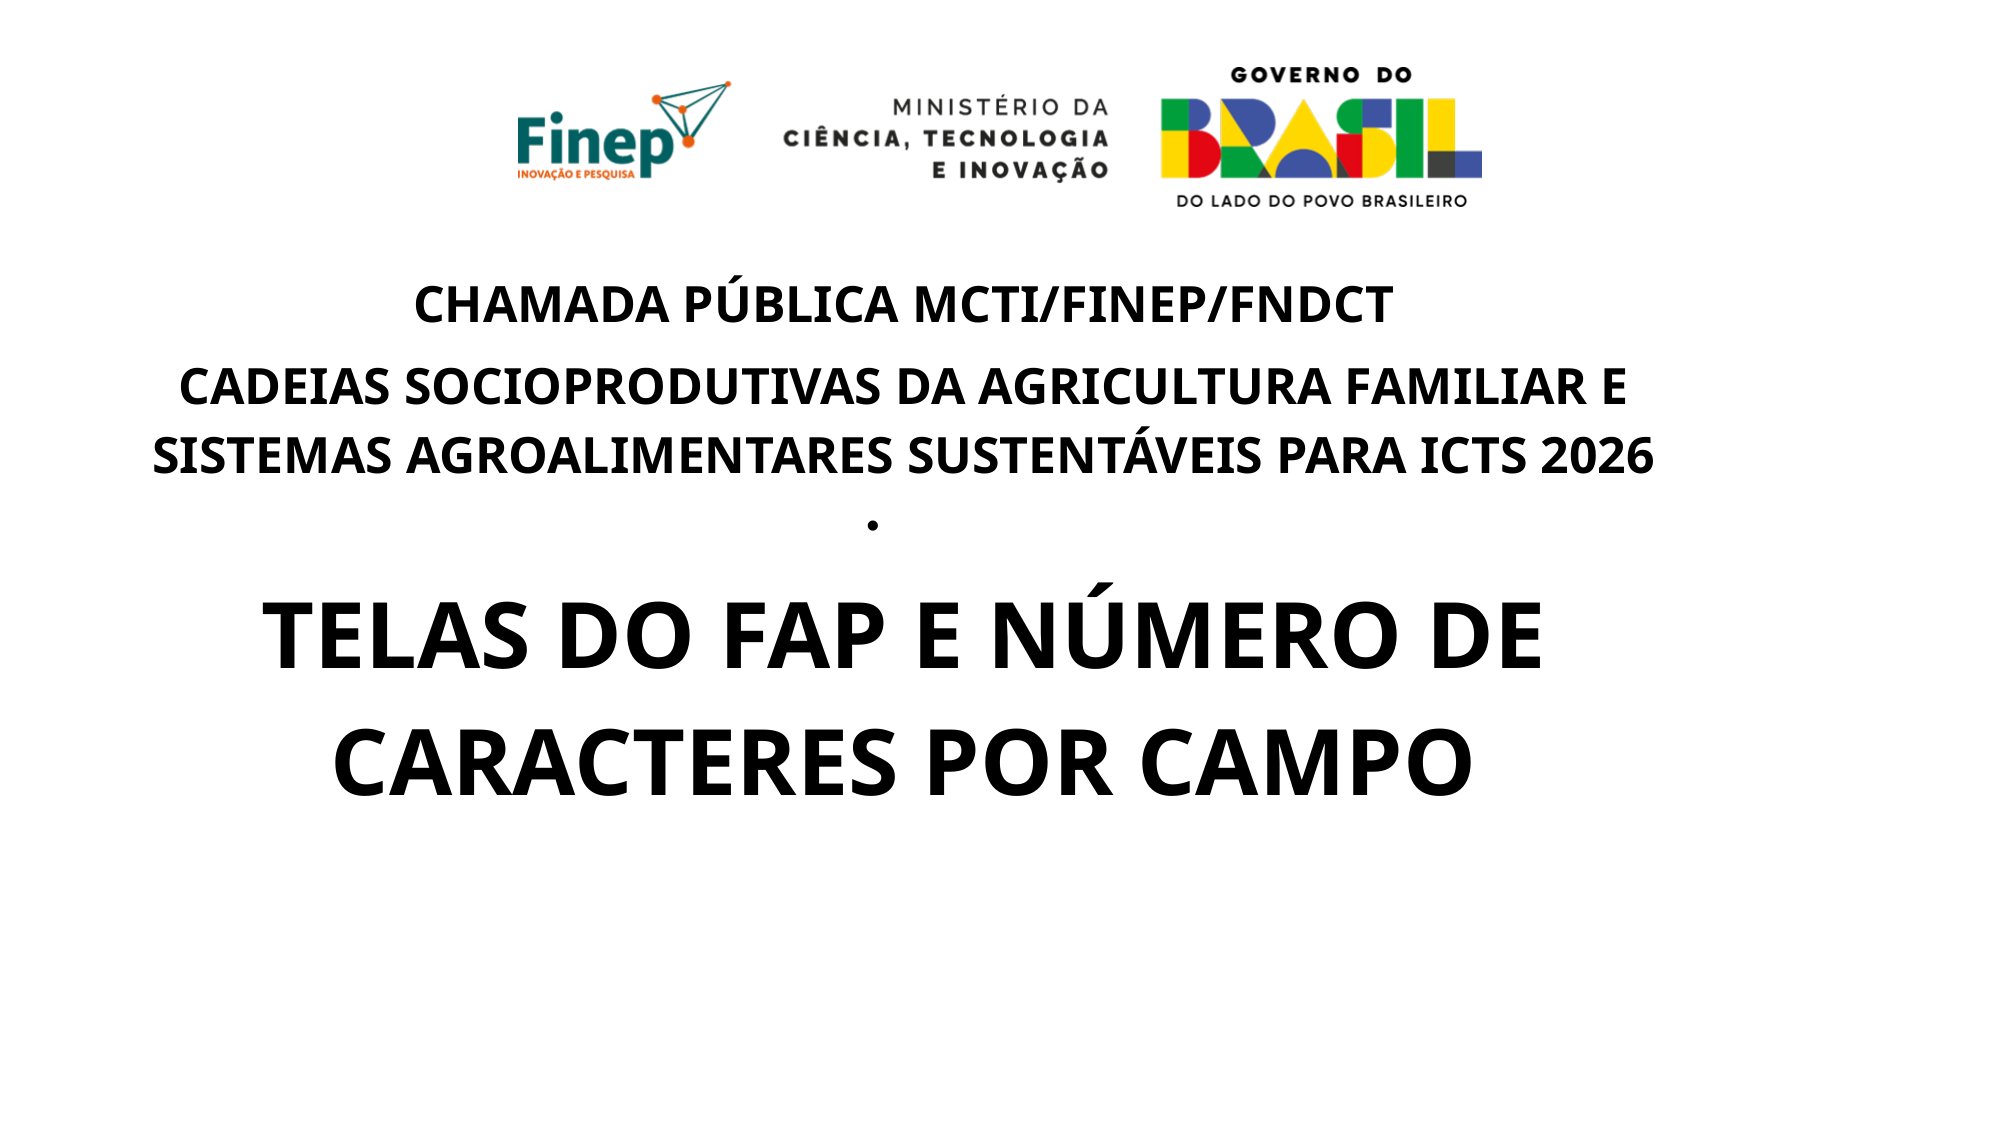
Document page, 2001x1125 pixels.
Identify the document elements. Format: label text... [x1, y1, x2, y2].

list CHAMADA PÚBLICA MCTI/FINEP/FNDCT CADEIAS SOCIOPRODUTIVAS DA AGRICULTURA FAMILIAR E SISTEMAS AGROALIMENTARES SUSTENTÁVEIS PARA ICTS 2026 TELAS DO FAP E NÚMERO DE CARACTERES POR CAMPO [137, 271, 1863, 1014]
picture [518, 67, 1482, 207]
